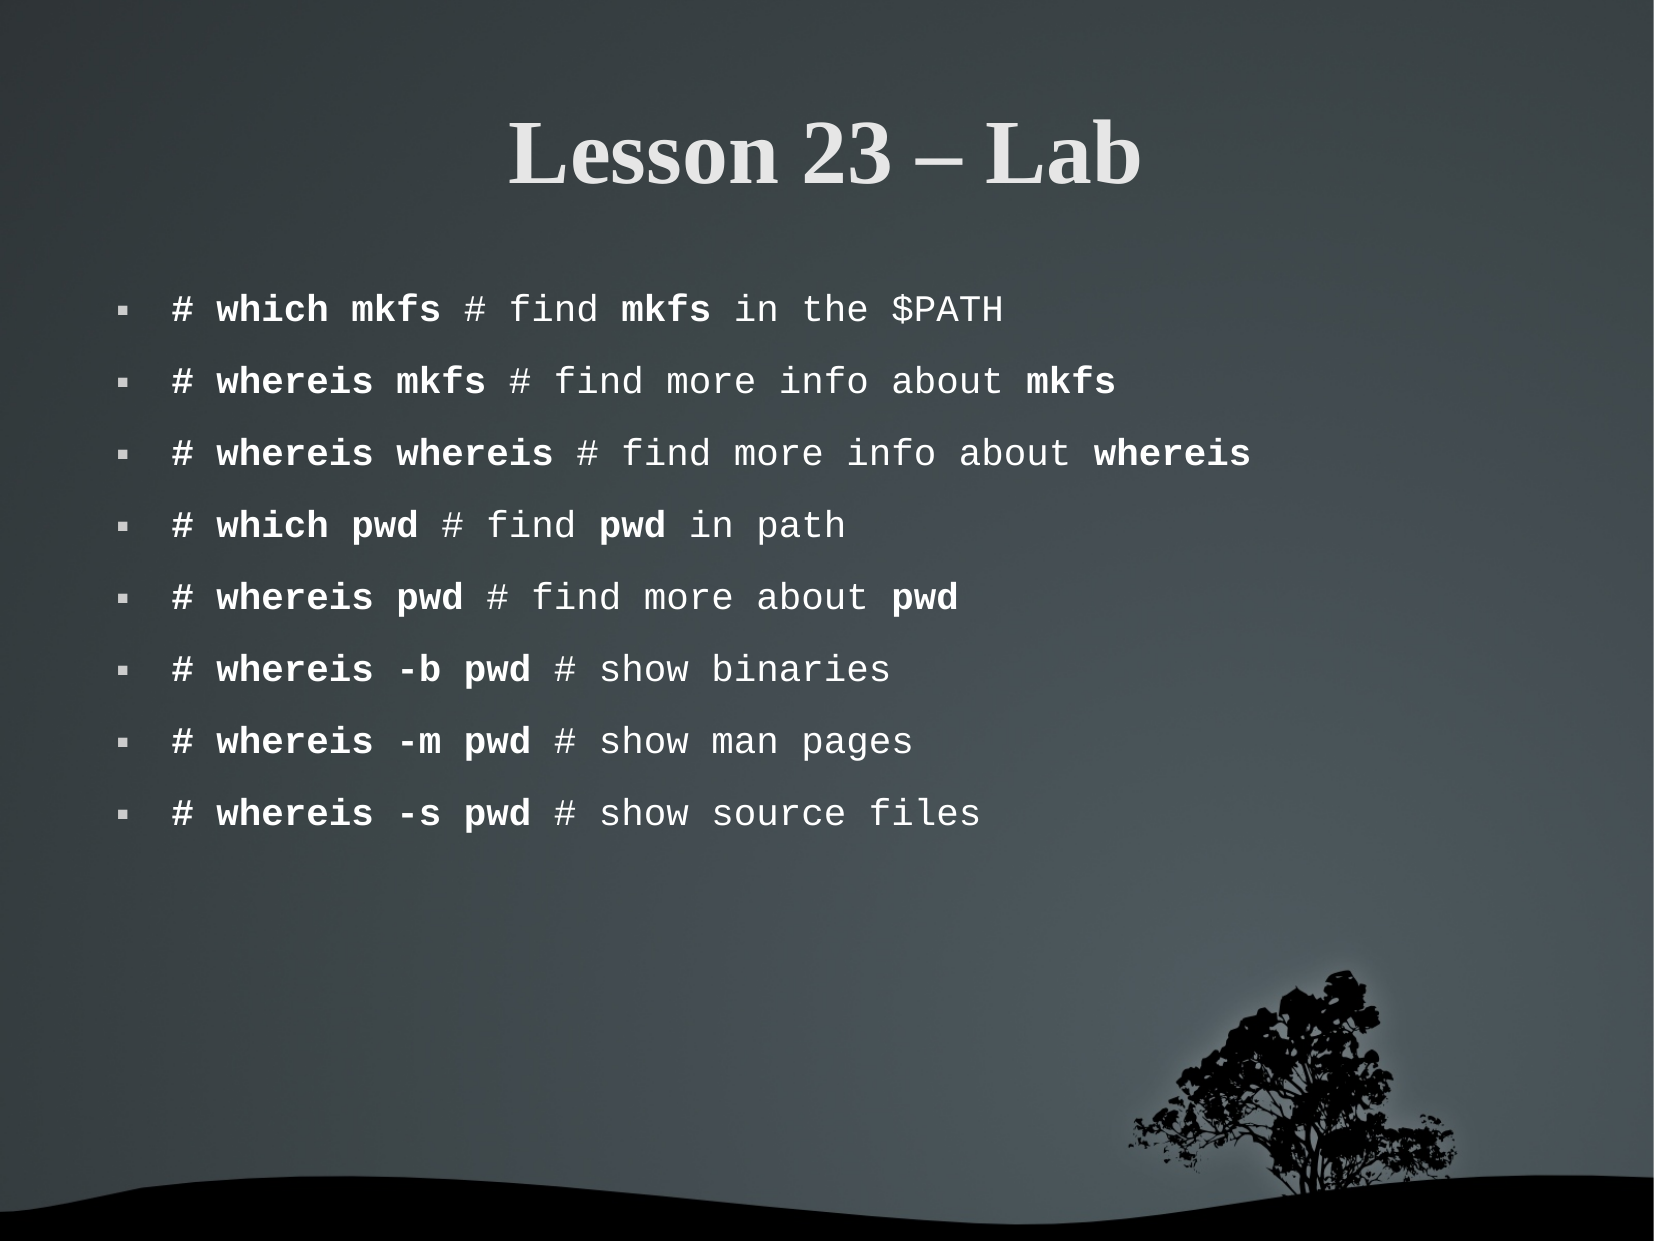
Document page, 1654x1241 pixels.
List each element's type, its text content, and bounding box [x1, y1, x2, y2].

picture [0, 0, 1654, 1241]
list # which mkfs # find mkfs in the $PATH # whereis mkfs # find more info about mkfs # whereis whereis # find more info about whereis # which pwd # find pwd in path # whereis pwd # find more about pwd # whereis -b pwd # show binaries # whereis -m pwd # show man pages # whereis -s pwd # show source files [82, 290, 1571, 1109]
title Lesson 23 – Lab [82, 49, 1571, 257]
